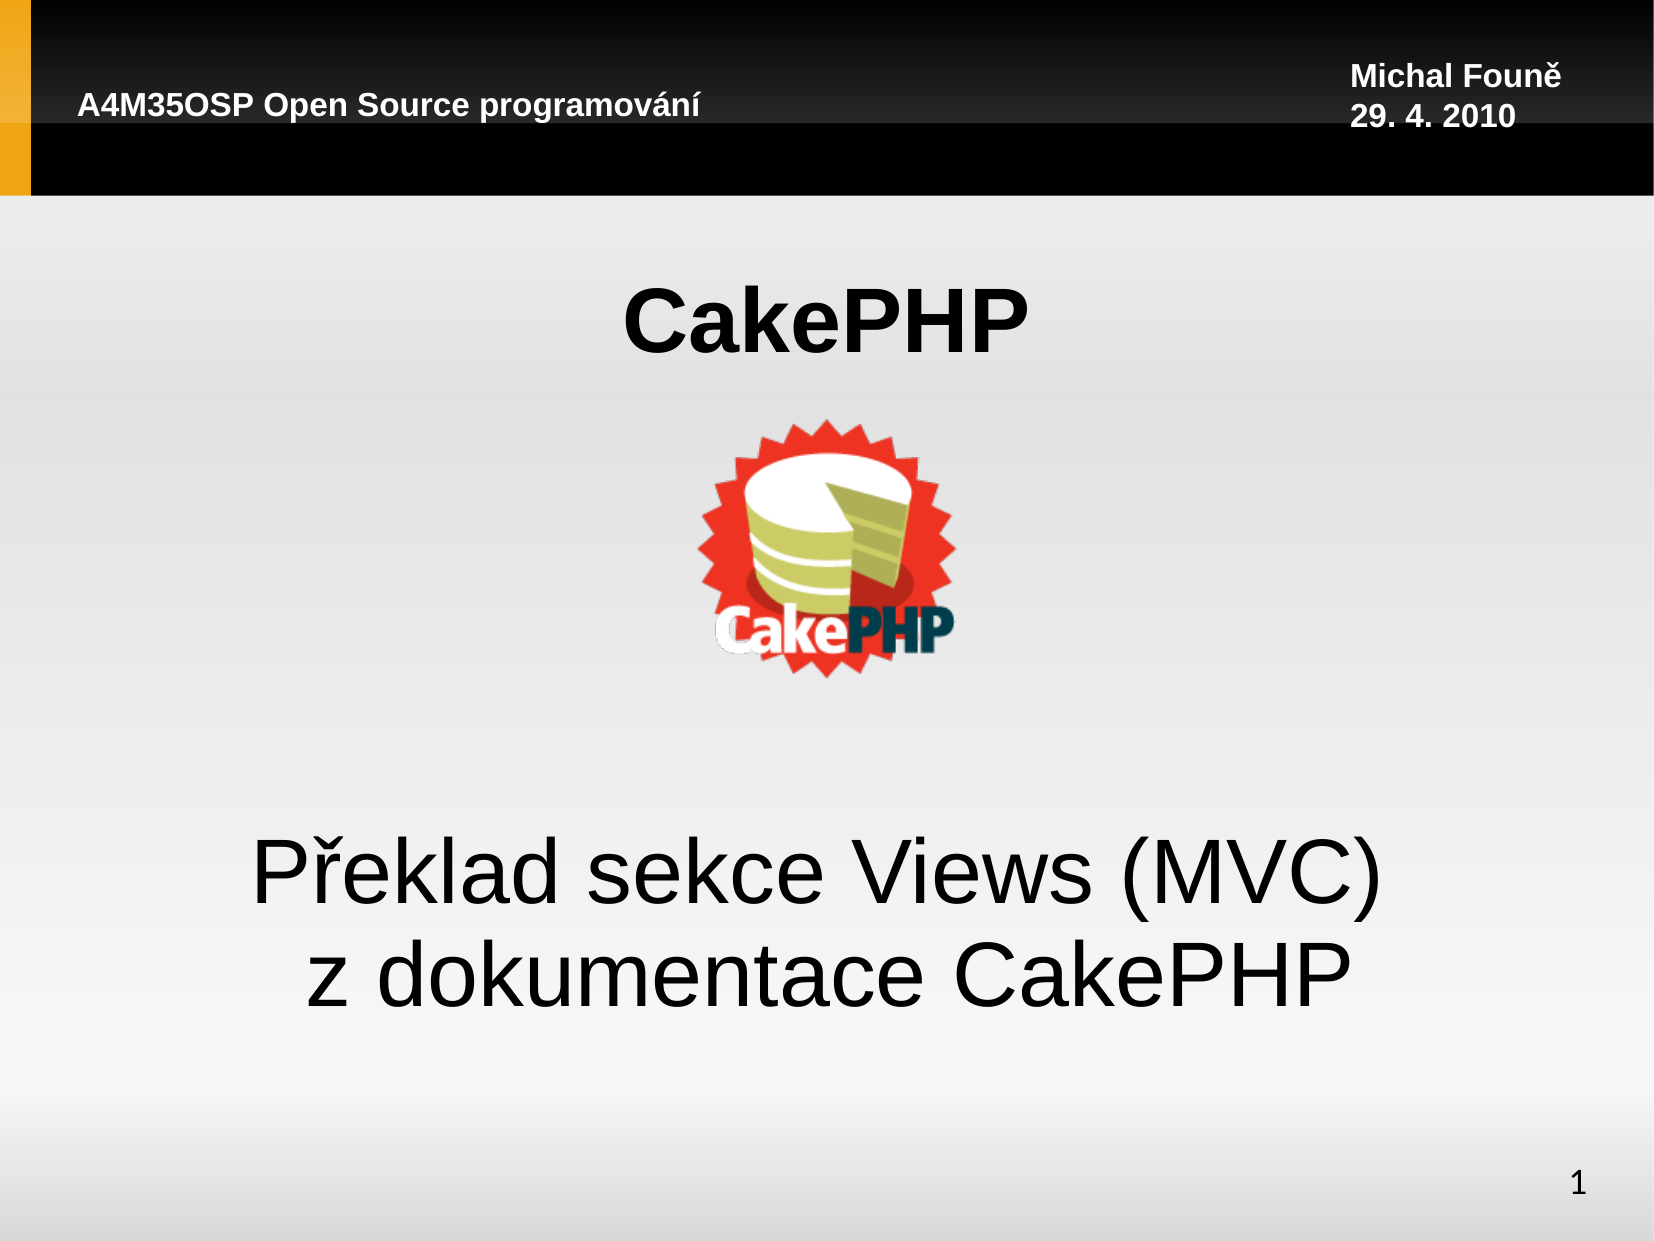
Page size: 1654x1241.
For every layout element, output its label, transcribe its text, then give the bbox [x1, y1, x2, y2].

picture [686, 409, 968, 691]
title A4M35OSP Open Source programování [76, 83, 751, 124]
text_box 1 [1553, 1159, 1608, 1220]
text_box Překlad sekce Views (MVC) z dokumentace CakePHP [86, 813, 1576, 1034]
title Michal Founě 29. 4. 2010 [1350, 53, 1649, 135]
subtitle CakePHP [82, 260, 1571, 480]
